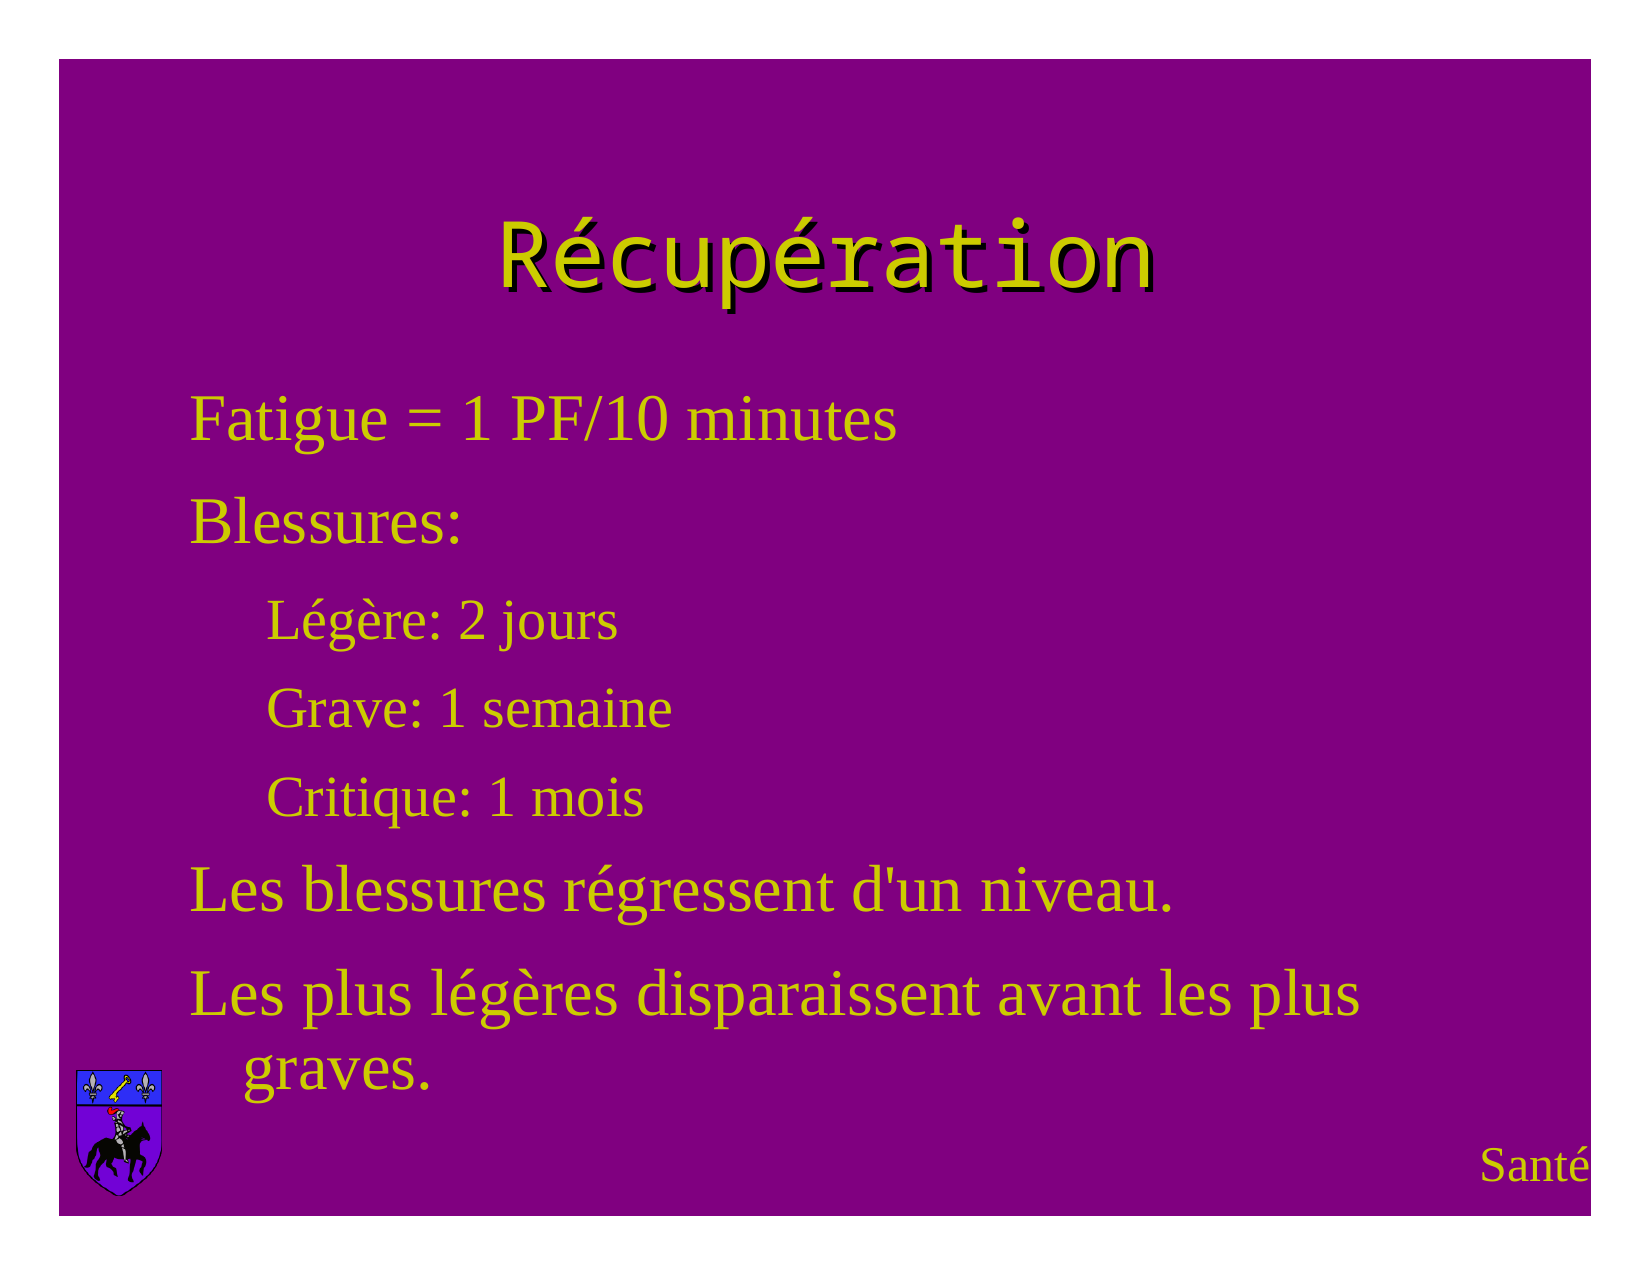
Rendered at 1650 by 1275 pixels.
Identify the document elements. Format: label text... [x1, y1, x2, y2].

list Fatigue = 1 PF/10 minutes Blessures: Légère: 2 jours Grave: 1 semaine Critique: 1 mois Les blessures régressent d'un niveau. Les plus légères disparaissent avant les plus graves. [171, 380, 1480, 1110]
title Récupération [171, 155, 1480, 349]
text_box Santé [1397, 1137, 1591, 1193]
picture [76, 1070, 162, 1196]
